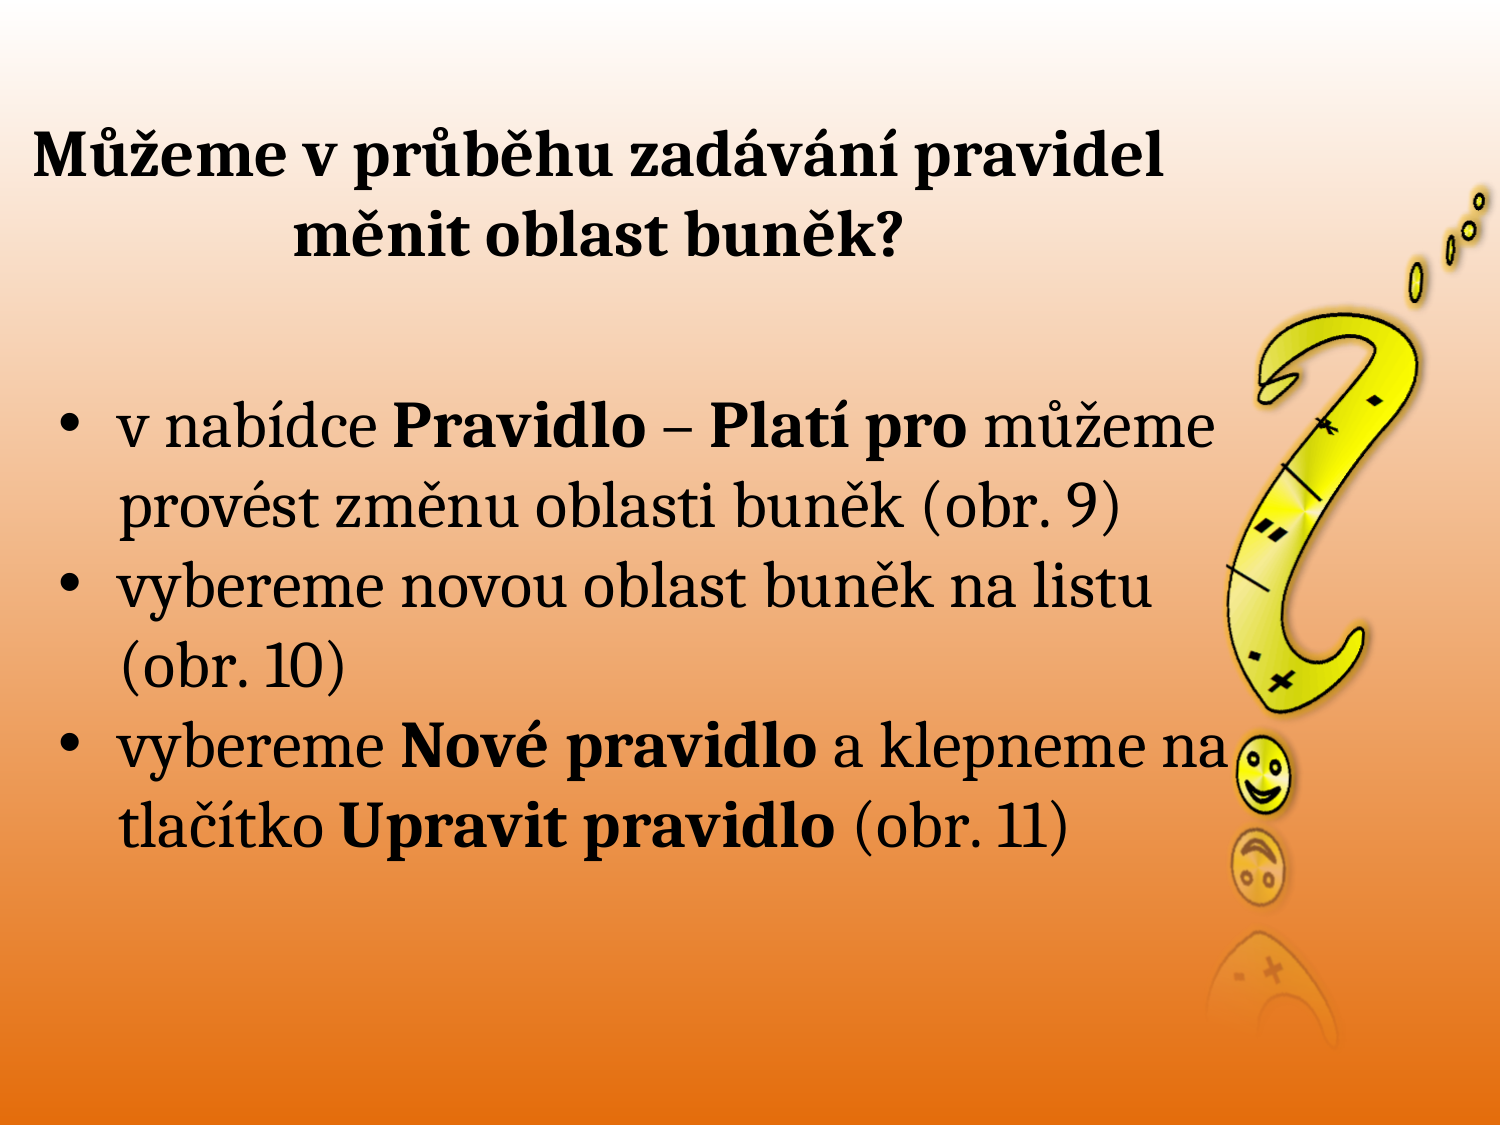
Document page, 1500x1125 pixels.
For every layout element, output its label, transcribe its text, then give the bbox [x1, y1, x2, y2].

picture [1171, 160, 1500, 1125]
text_box v nabídce Pravidlo – Platí pro můžeme provést změnu oblasti buněk (obr. 9) vybereme novou oblast buněk na listu (obr. 10) vybereme Nové pravidlo a klepneme na tlačítko Upravit pravidlo (obr. 11) [0, 373, 1247, 869]
text_box Můžeme v průběhu zadávání pravidel měnit oblast buněk? [0, 101, 1199, 278]
